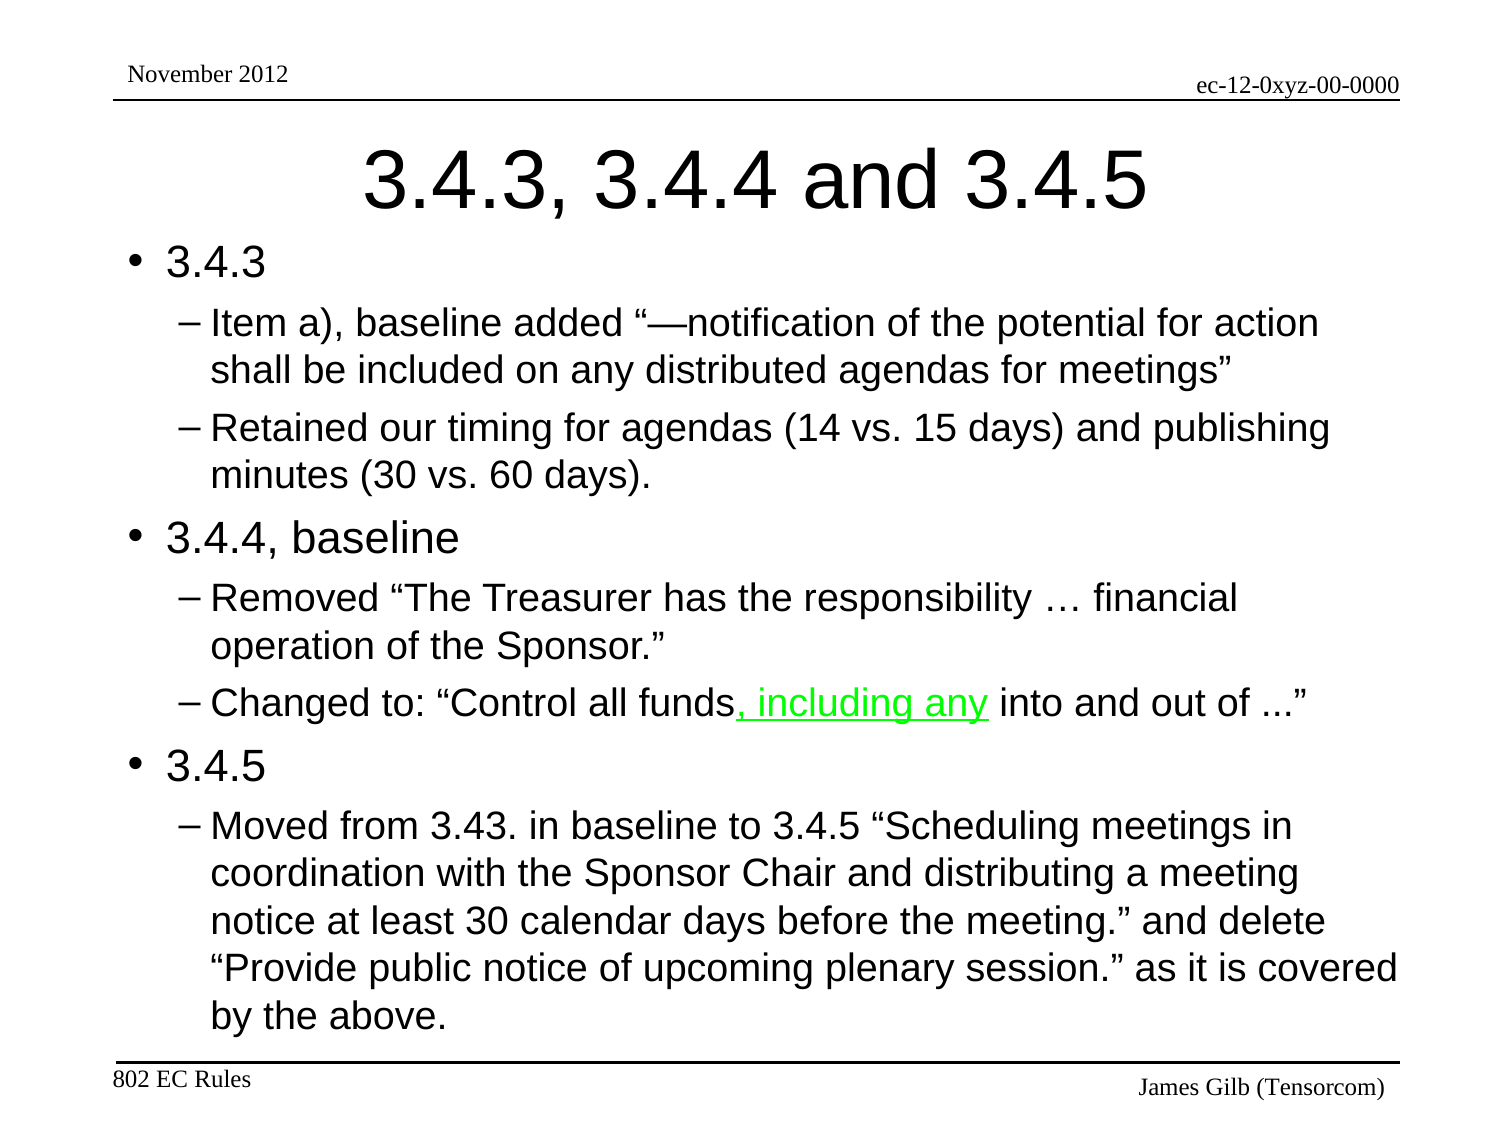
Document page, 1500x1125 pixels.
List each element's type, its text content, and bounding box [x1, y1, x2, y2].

title 3.4.3, 3.4.4 and 3.4.5 [112, 112, 1401, 224]
list 3.4.3 Item a), baseline added “—notification of the potential for action shall be included on any distributed agendas for meetings” Retained our timing for agendas (14 vs. 15 days) and publishing minutes (30 vs. 60 days). 3.4.4, baseline Removed “The Treasurer has the responsibility … financial operation of the Sponsor.” Changed to: “Control all funds, including any into and out of ...” 3.4.5 Moved from 3.43. in baseline to 3.4.5 “Scheduling meetings in coordination with the Sponsor Chair and distributing a meeting notice at least 30 calendar days before the meeting.” and delete “Provide public notice of upcoming plenary session.” as it is covered by the above. [112, 224, 1426, 1051]
